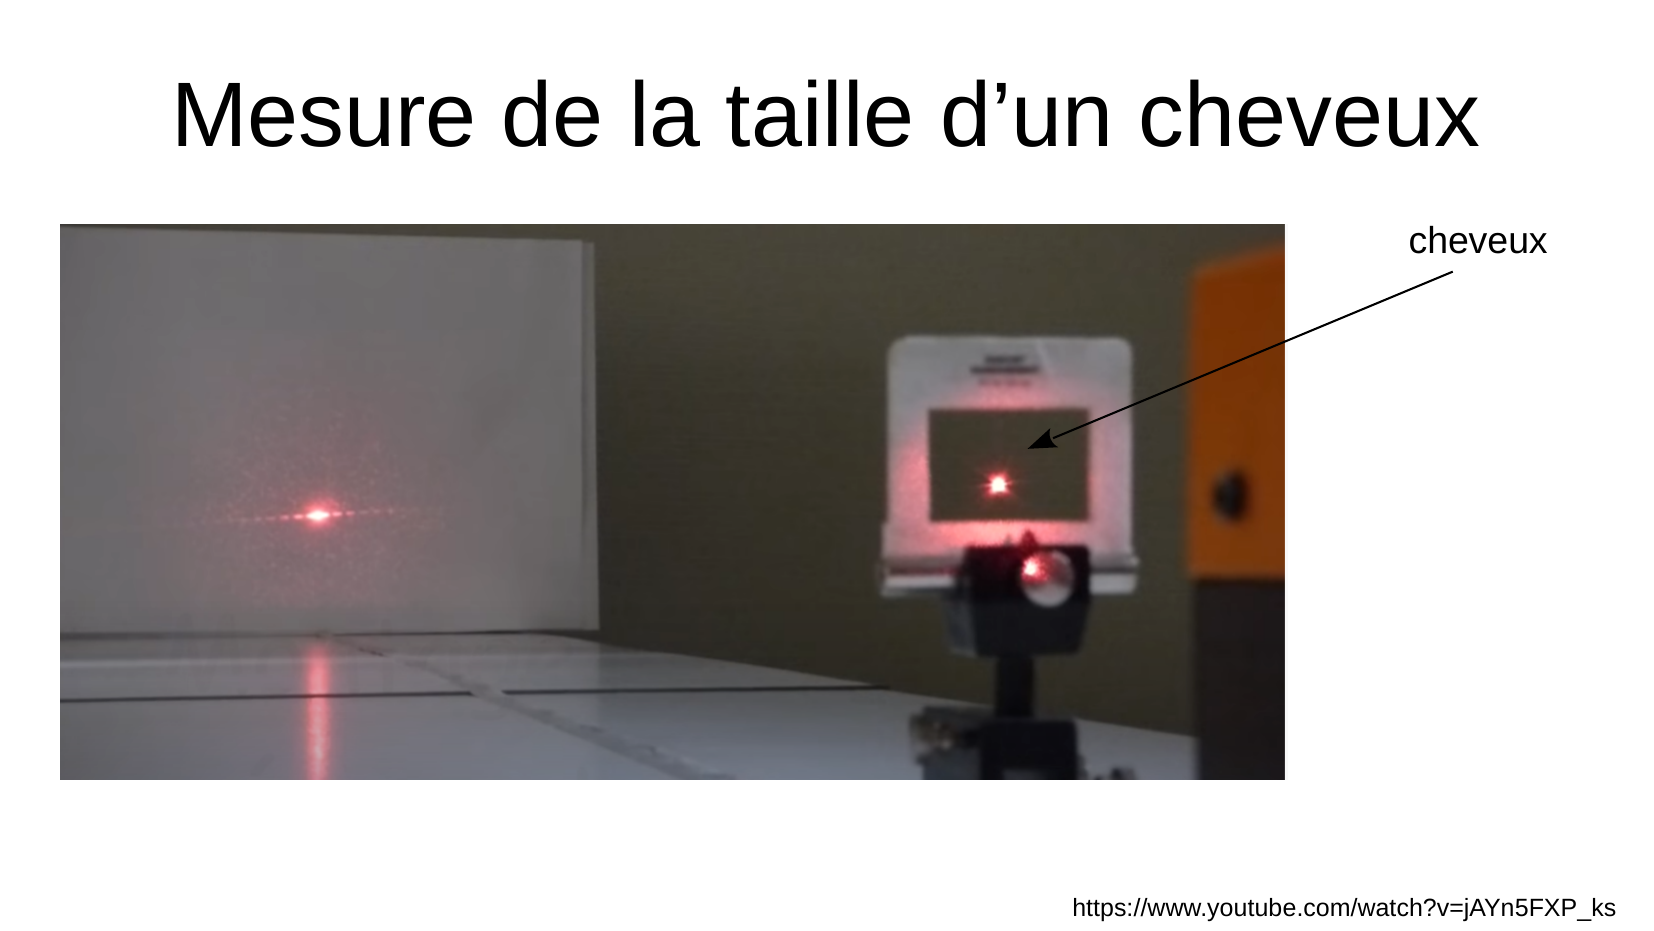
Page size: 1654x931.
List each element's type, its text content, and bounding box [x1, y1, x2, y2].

text_box https://www.youtube.com/watch?v=jAYn5FXP_ks [1057, 885, 1654, 931]
picture [60, 224, 1288, 781]
text_box cheveux [1393, 212, 1654, 270]
title Mesure de la taille d’un cheveux [82, 37, 1571, 193]
